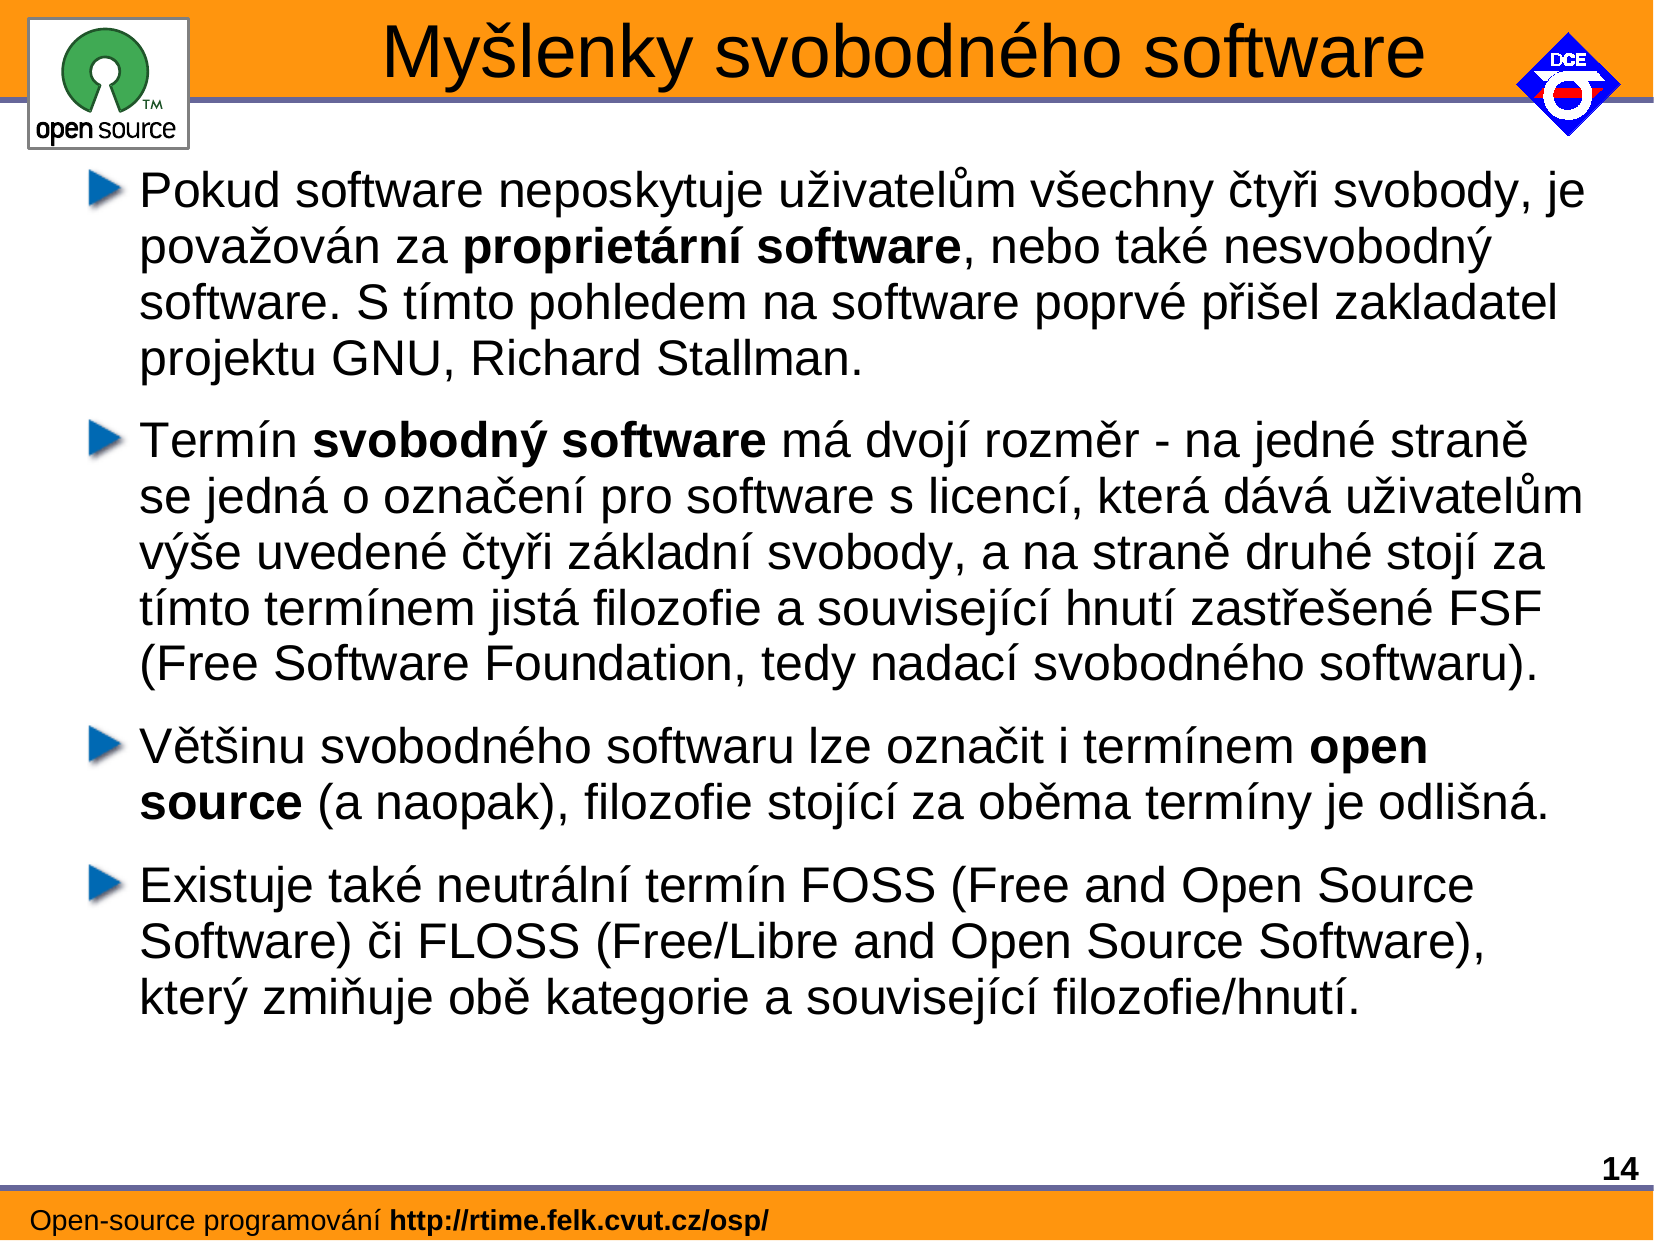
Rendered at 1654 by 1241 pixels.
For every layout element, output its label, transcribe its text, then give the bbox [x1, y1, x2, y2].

list Pokud software neposkytuje uživatelům všechny čtyři svobody, je považován za proprietární software, nebo také nesvobodný software. S tímto pohledem na software poprvé přišel zakladatel projektu GNU, Richard Stallman. Termín svobodný software má dvojí rozměr - na jedné straně se jedná o označení pro software s licencí, která dává uživatelům výše uvedené čtyři základní svobody, a na straně druhé stojí za tímto termínem jistá filozofie a související hnutí zastřešené FSF (Free Software Foundation, tedy nadací svobodného softwaru). Většinu svobodného softwaru lze označit i termínem open source (a naopak), filozofie stojící za oběma termíny je odlišná. Existuje také neutrální termín FOSS (Free and Open Source Software) či FLOSS (Free/Libre and Open Source Software), který zmiňuje obě kategorie a související filozofie/hnutí. [68, 162, 1592, 1163]
title Myšlenky svobodného software [178, 4, 1631, 98]
